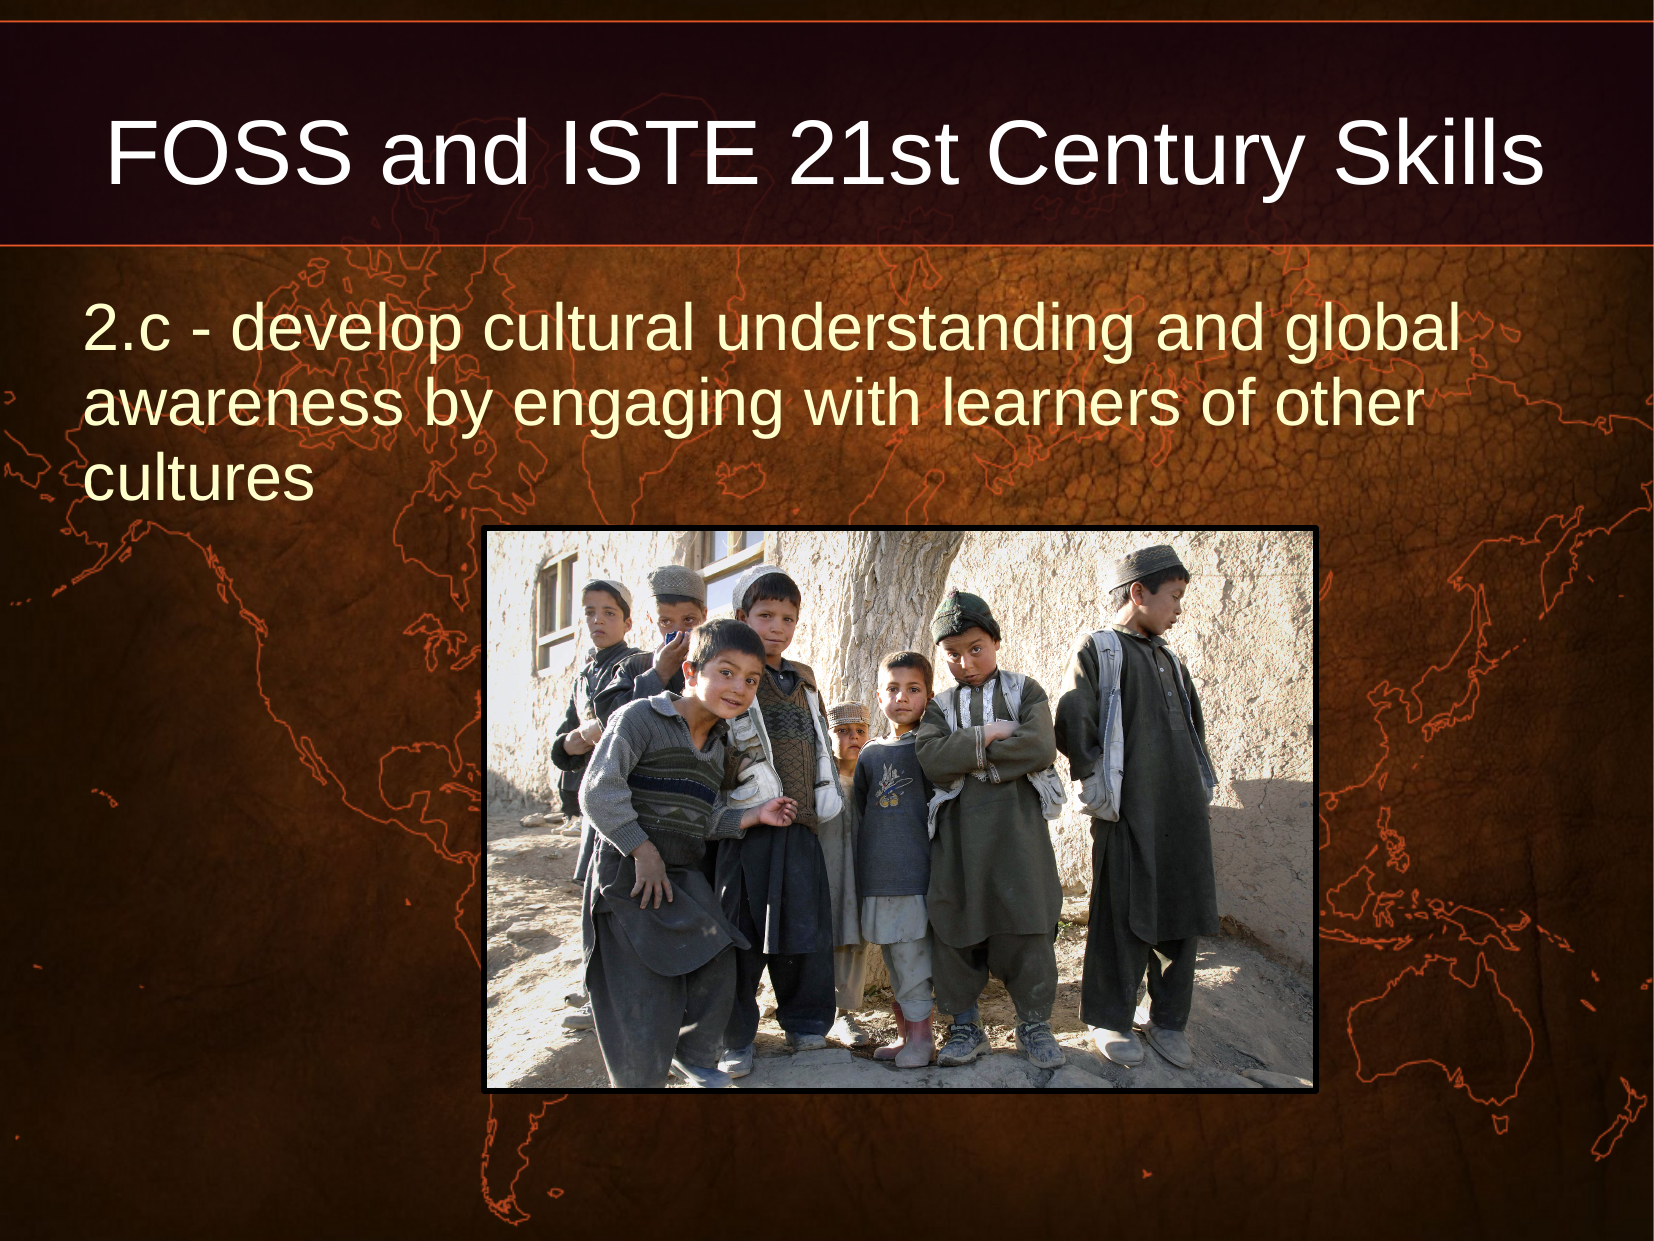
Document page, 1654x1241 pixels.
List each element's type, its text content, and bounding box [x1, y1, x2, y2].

title FOSS and ISTE 21st Century Skills [82, 49, 1571, 257]
list 2.c - develop cultural understanding and global awareness by engaging with learners of other cultures [82, 290, 1571, 1109]
picture [0, 0, 1654, 1241]
